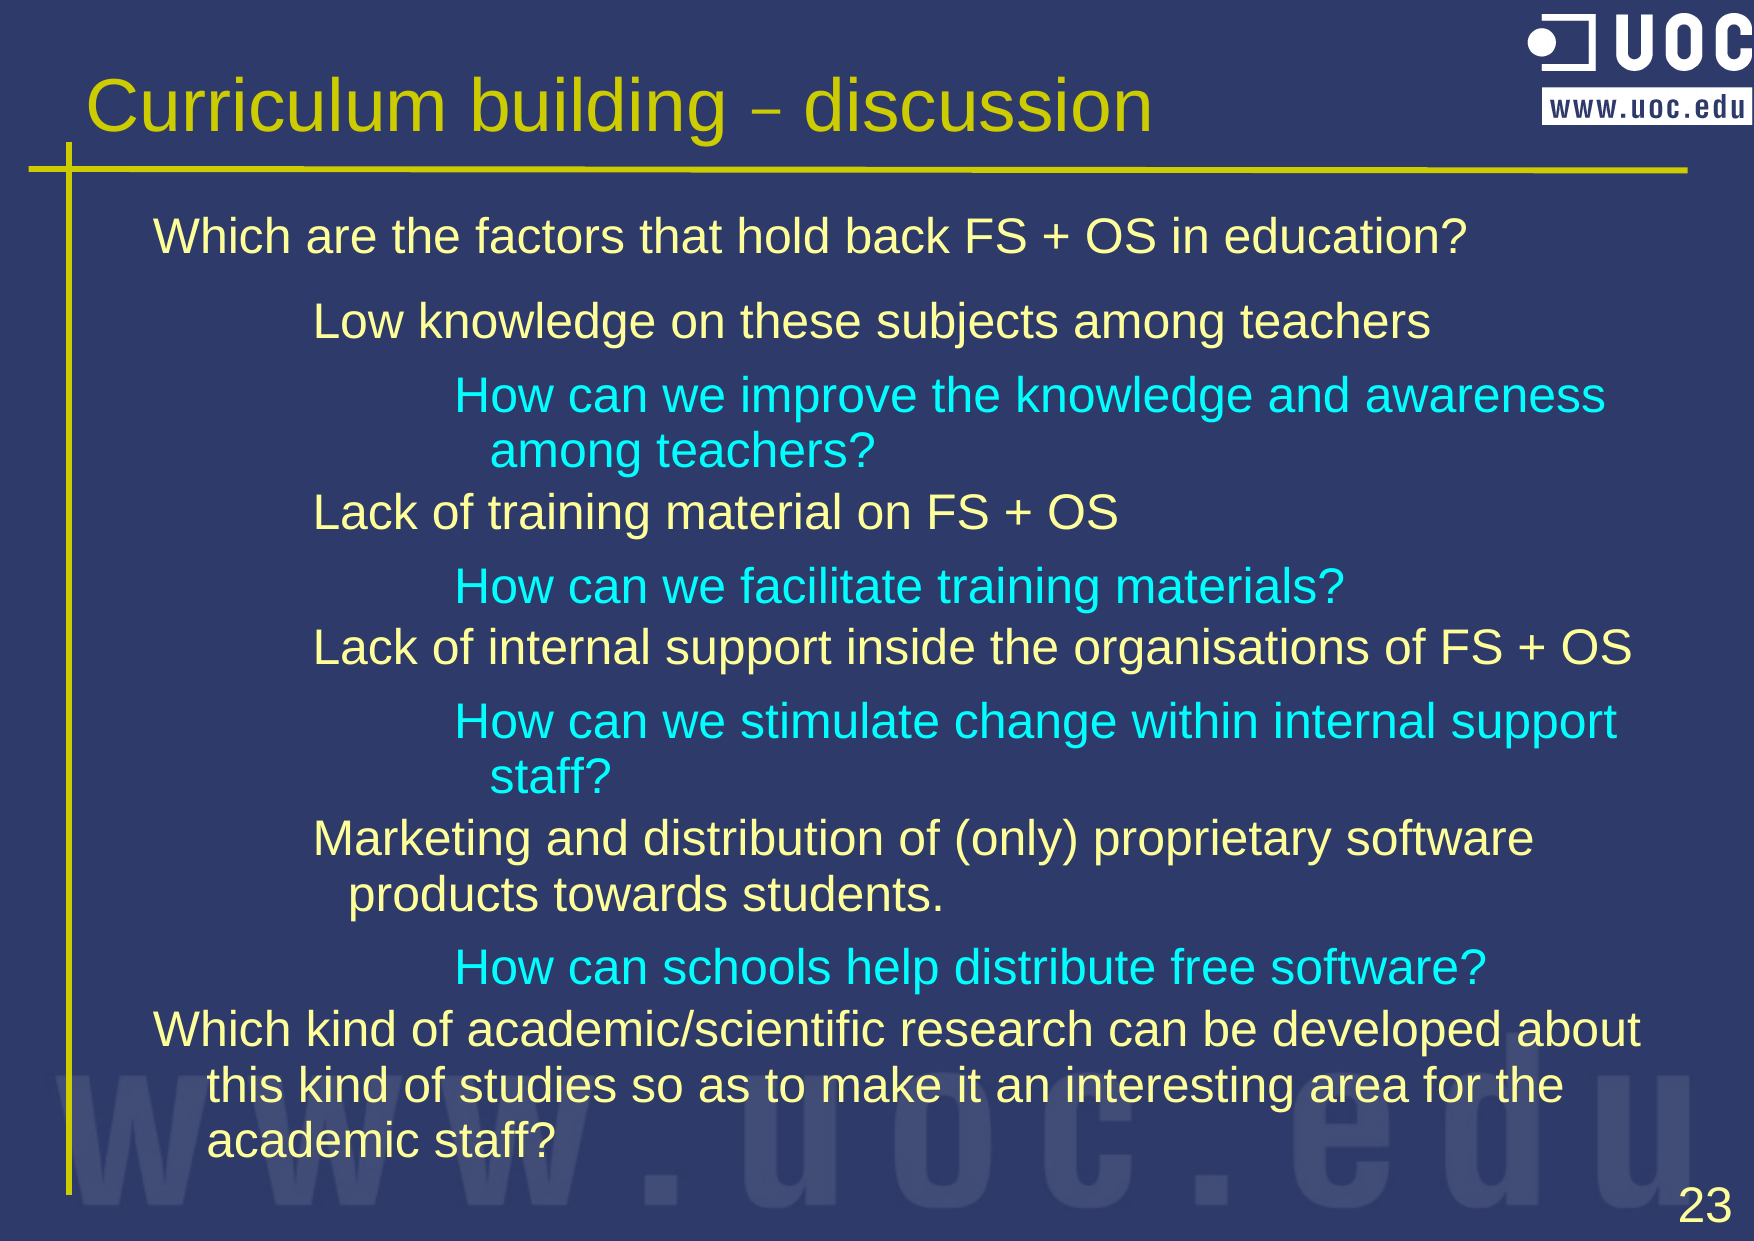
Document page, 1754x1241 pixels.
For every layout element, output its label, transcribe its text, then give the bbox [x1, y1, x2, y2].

text_box Curriculum building − discussion [85, 63, 1155, 151]
text_box <número> [1677, 1177, 1754, 1234]
picture [0, 0, 1754, 1241]
list Which are the factors that hold back FS + OS in education? Low knowledge on these subjects among teachers How can we improve the knowledge and awareness among teachers? Lack of training material on FS + OS How can we facilitate training materials? Lack of internal support inside the organisations of FS + OS How can we stimulate change within internal support staff? Marketing and distribution of (only) proprietary software products towards students. How can schools help distribute free software? Which kind of academic/scientific research can be developed about this kind of studies so as to make it an interesting area for the academic staff? [135, 208, 1695, 1169]
